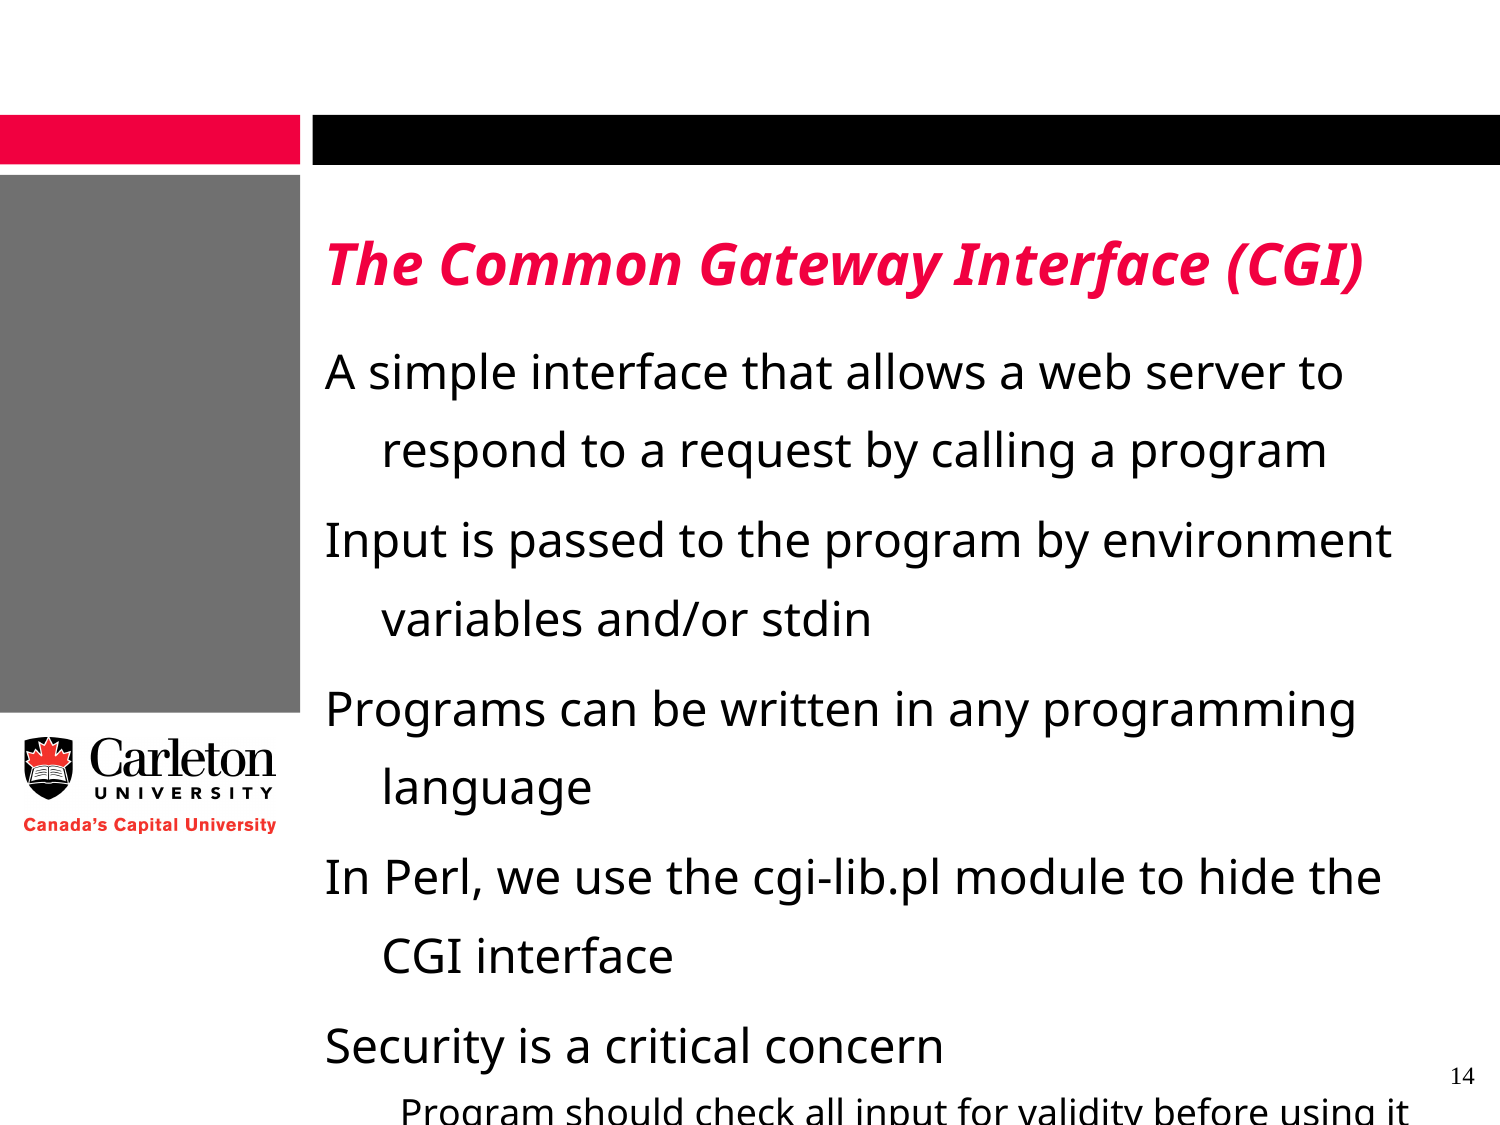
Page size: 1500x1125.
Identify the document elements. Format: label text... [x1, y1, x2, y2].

picture [24, 737, 276, 834]
title The Common Gateway Interface (CGI) [324, 194, 1450, 324]
list A simple interface that allows a web server to respond to a request by calling a program Input is passed to the program by environment variables and/or stdin Programs can be written in any programming language In Perl, we use the cgi-lib.pl module to hide the CGI interface Security is a critical concern Program should check all input for validity before using it Program should never execute anything supplied as input [324, 324, 1450, 1067]
